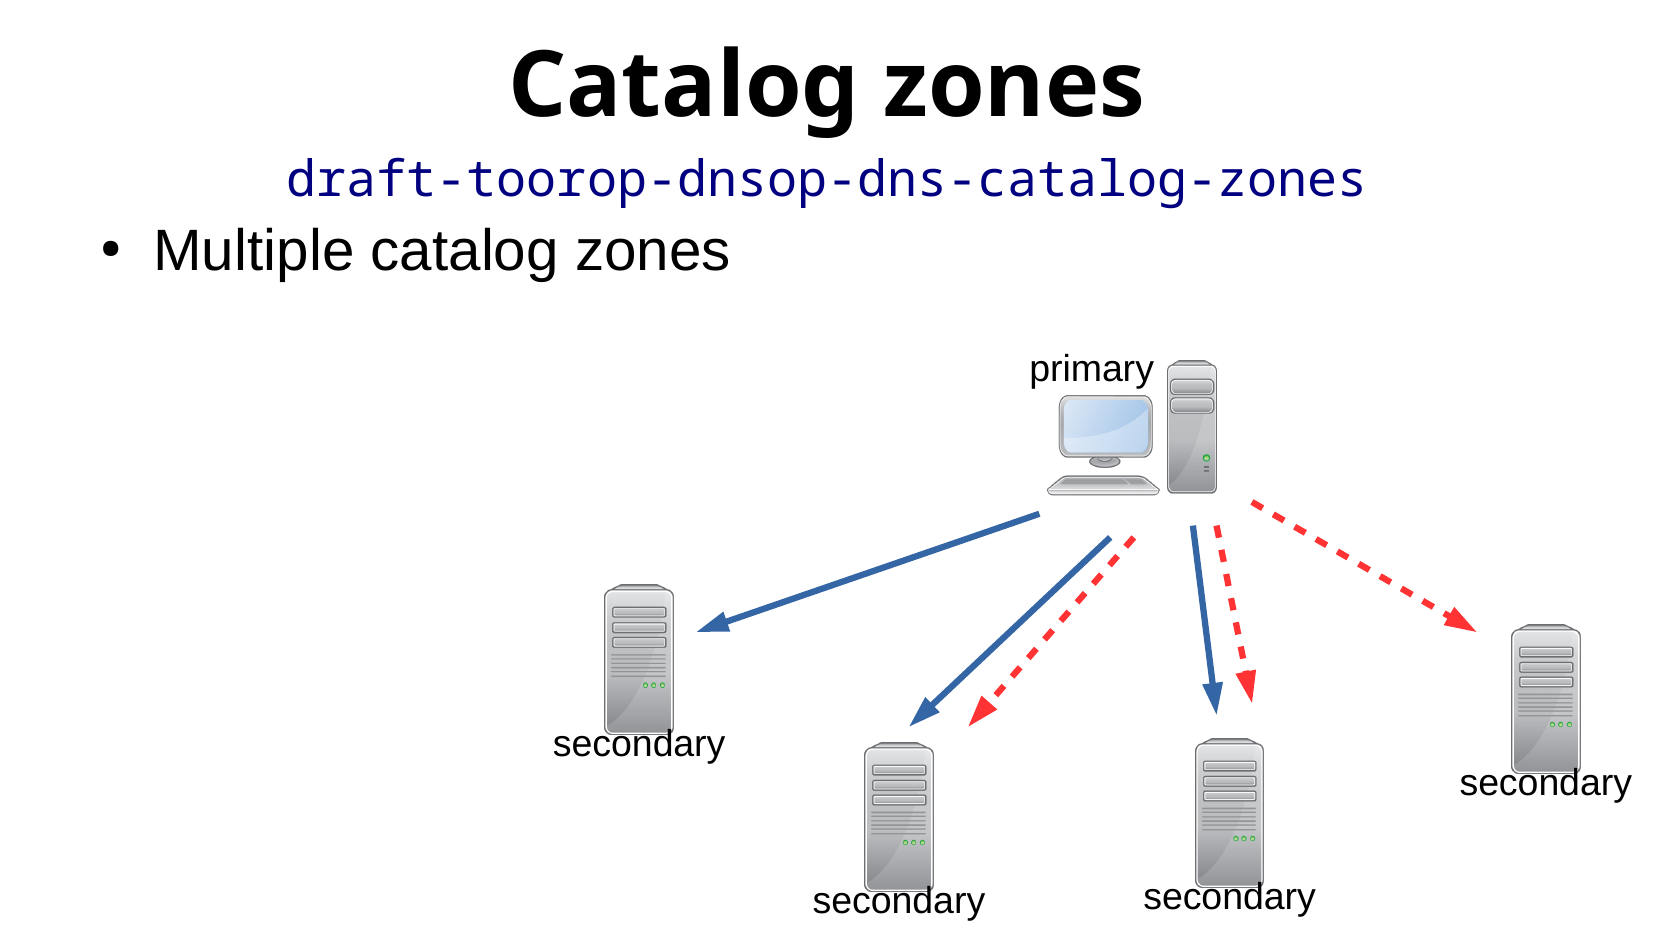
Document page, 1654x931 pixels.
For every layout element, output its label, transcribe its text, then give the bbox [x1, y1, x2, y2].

list Multiple catalog zones [82, 217, 1642, 931]
picture [604, 584, 674, 735]
picture [864, 742, 934, 892]
picture [1511, 624, 1581, 774]
title Catalog zones draft-toorop-dnsop-dns-catalog-zones [82, 36, 1571, 193]
picture [1195, 738, 1264, 888]
picture [1040, 360, 1217, 502]
